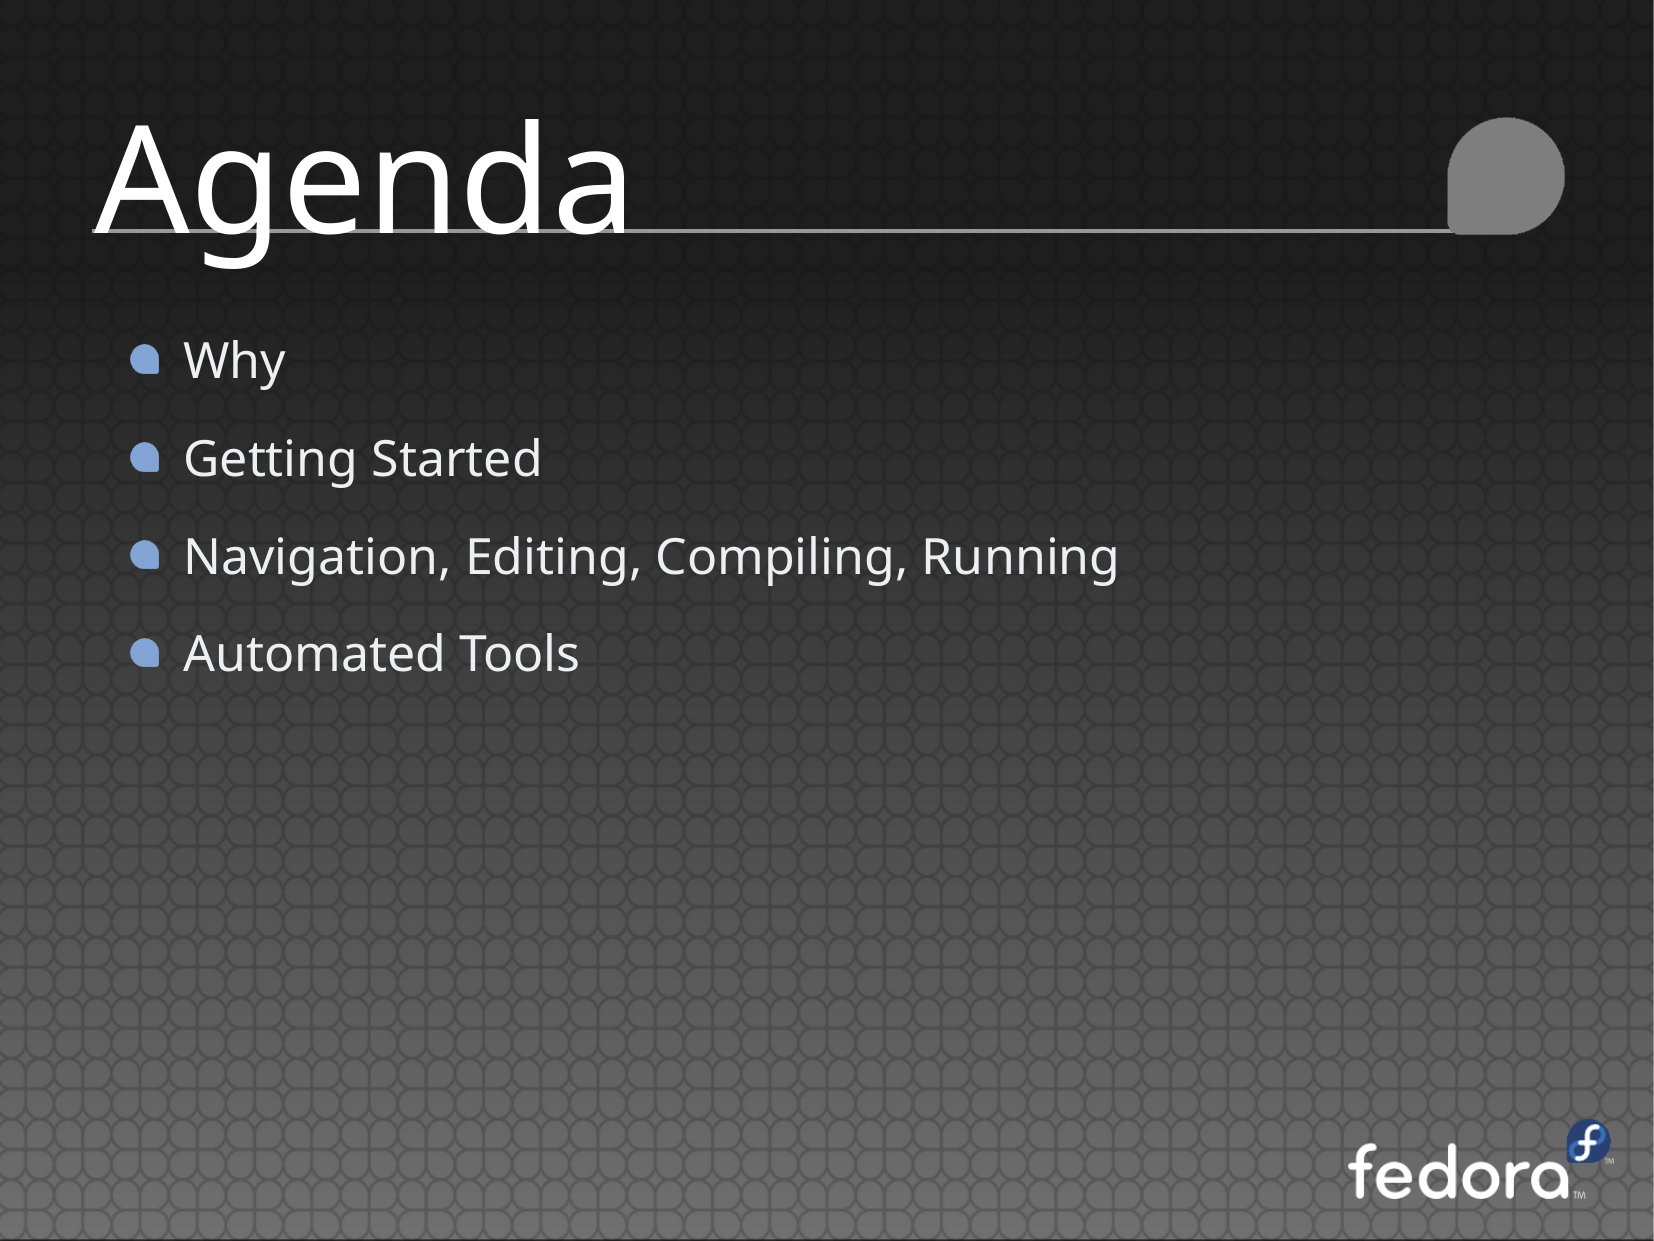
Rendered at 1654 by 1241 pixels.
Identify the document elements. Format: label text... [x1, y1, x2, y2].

title Agenda [94, 88, 1426, 264]
picture [0, 0, 1654, 1241]
list Why Getting Started Navigation, Editing, Compiling, Running Automated Tools [112, 227, 1501, 1163]
